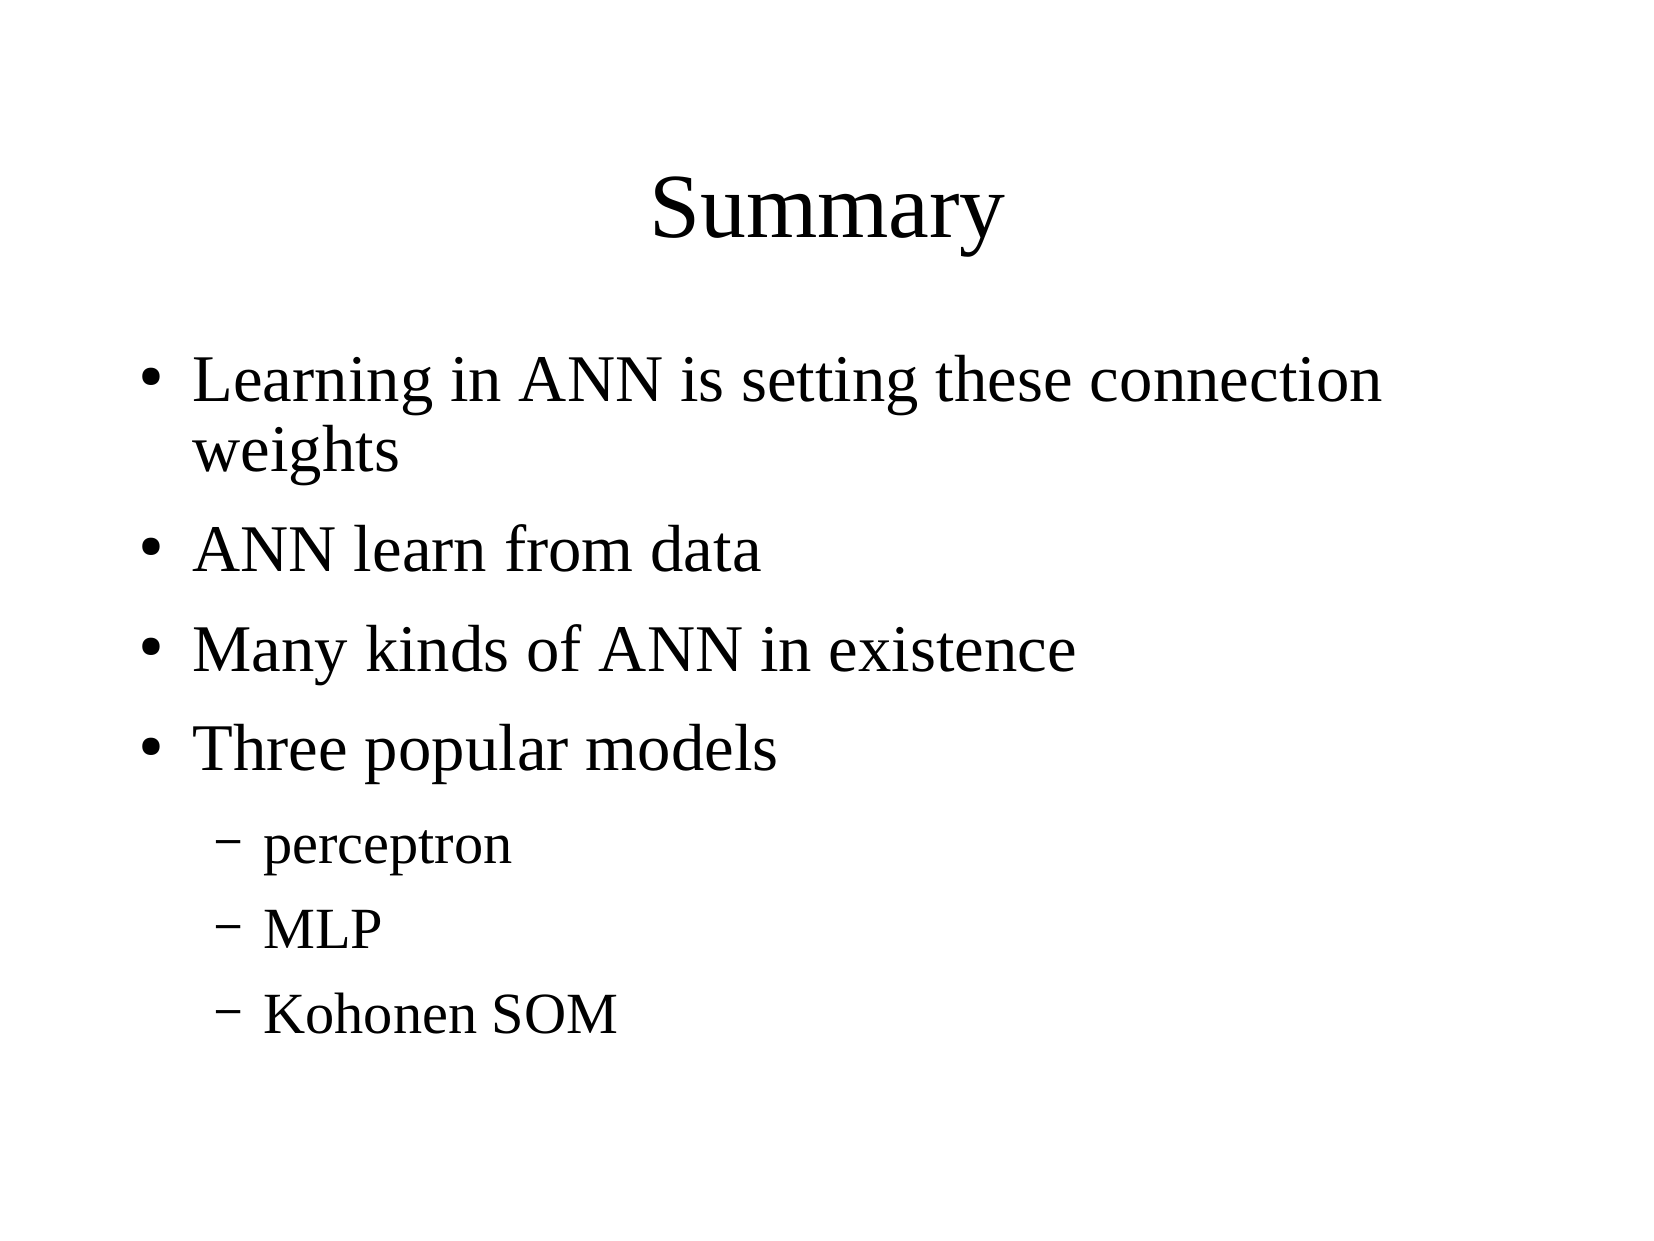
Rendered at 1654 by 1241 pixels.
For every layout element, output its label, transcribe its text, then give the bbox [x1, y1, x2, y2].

title Summary [121, 102, 1534, 311]
list Learning in ANN is setting these connection weights ANN learn from data Many kinds of ANN in existence Three popular models perceptron MLP Kohonen SOM [121, 344, 1534, 1127]
